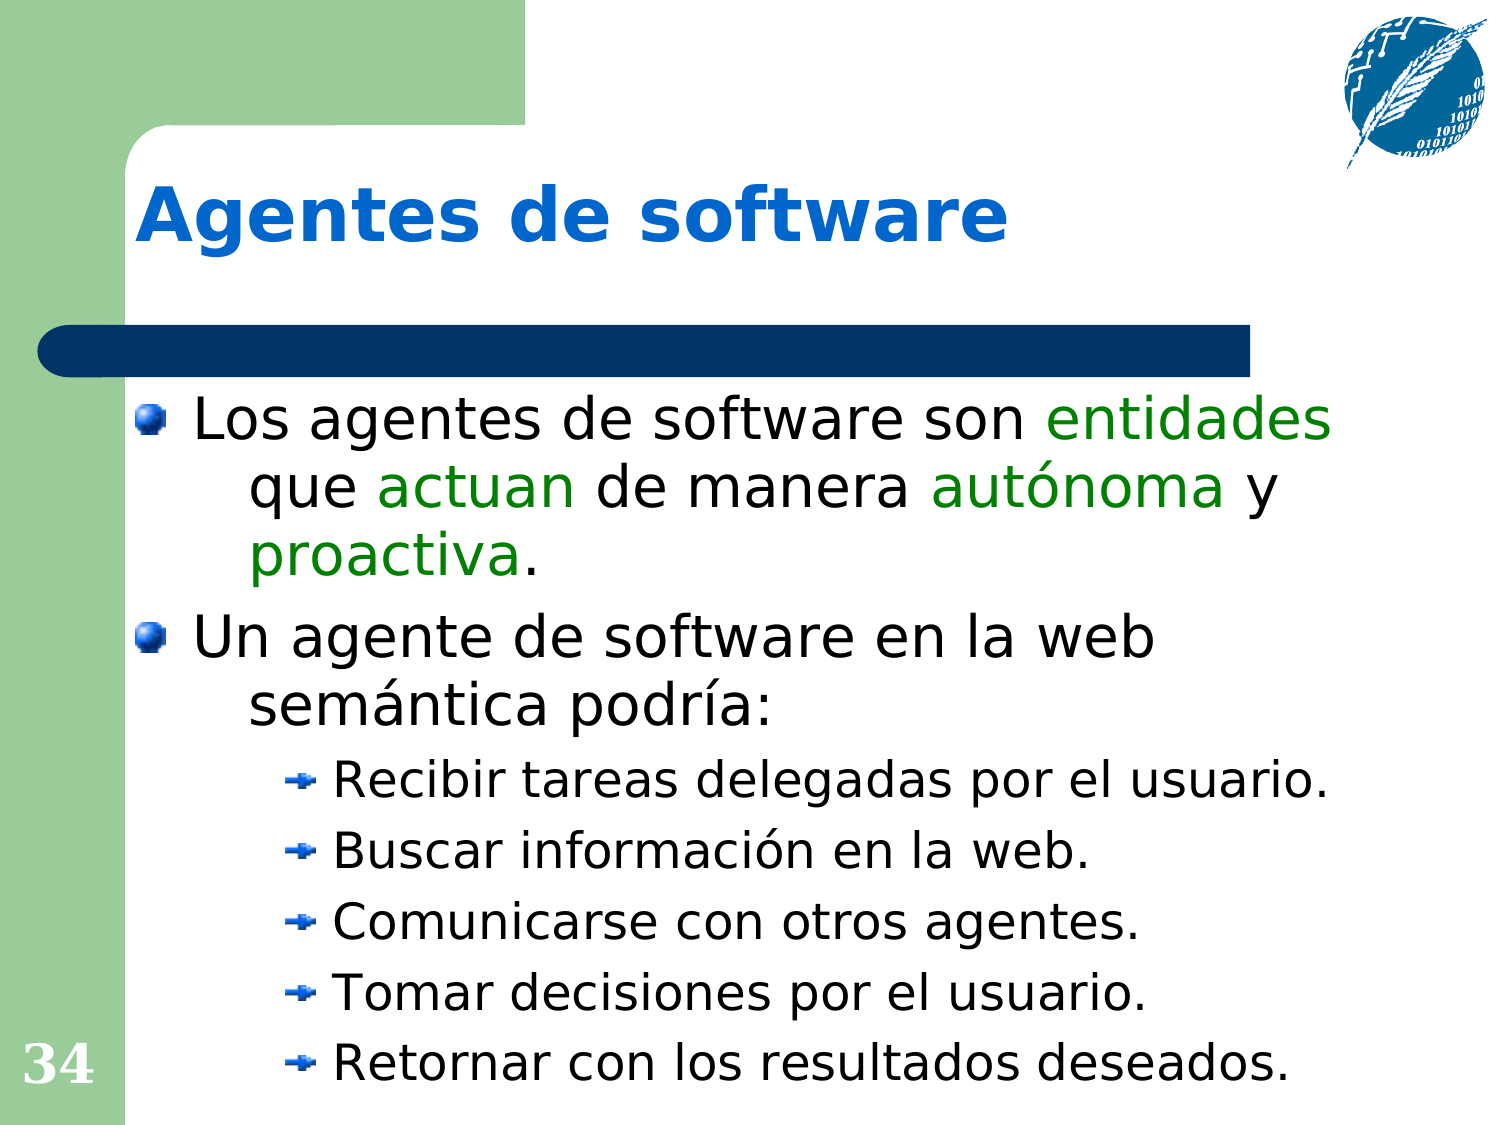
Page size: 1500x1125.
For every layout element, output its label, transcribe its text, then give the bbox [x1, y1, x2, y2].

list Los agentes de software son entidades que actuan de manera autónoma y proactiva. Un agente de software en la web semántica podría: Recibir tareas delegadas por el usuario. Buscar información en la web. Comunicarse con otros agentes. Tomar decisiones por el usuario. Retornar con los resultados deseados. [135, 385, 1398, 1122]
title Agentes de software [135, 135, 1412, 301]
picture [1436, 127, 1450, 136]
picture [1416, 140, 1425, 149]
picture [1427, 138, 1431, 148]
picture [1341, 15, 1487, 172]
picture [1433, 139, 1440, 147]
